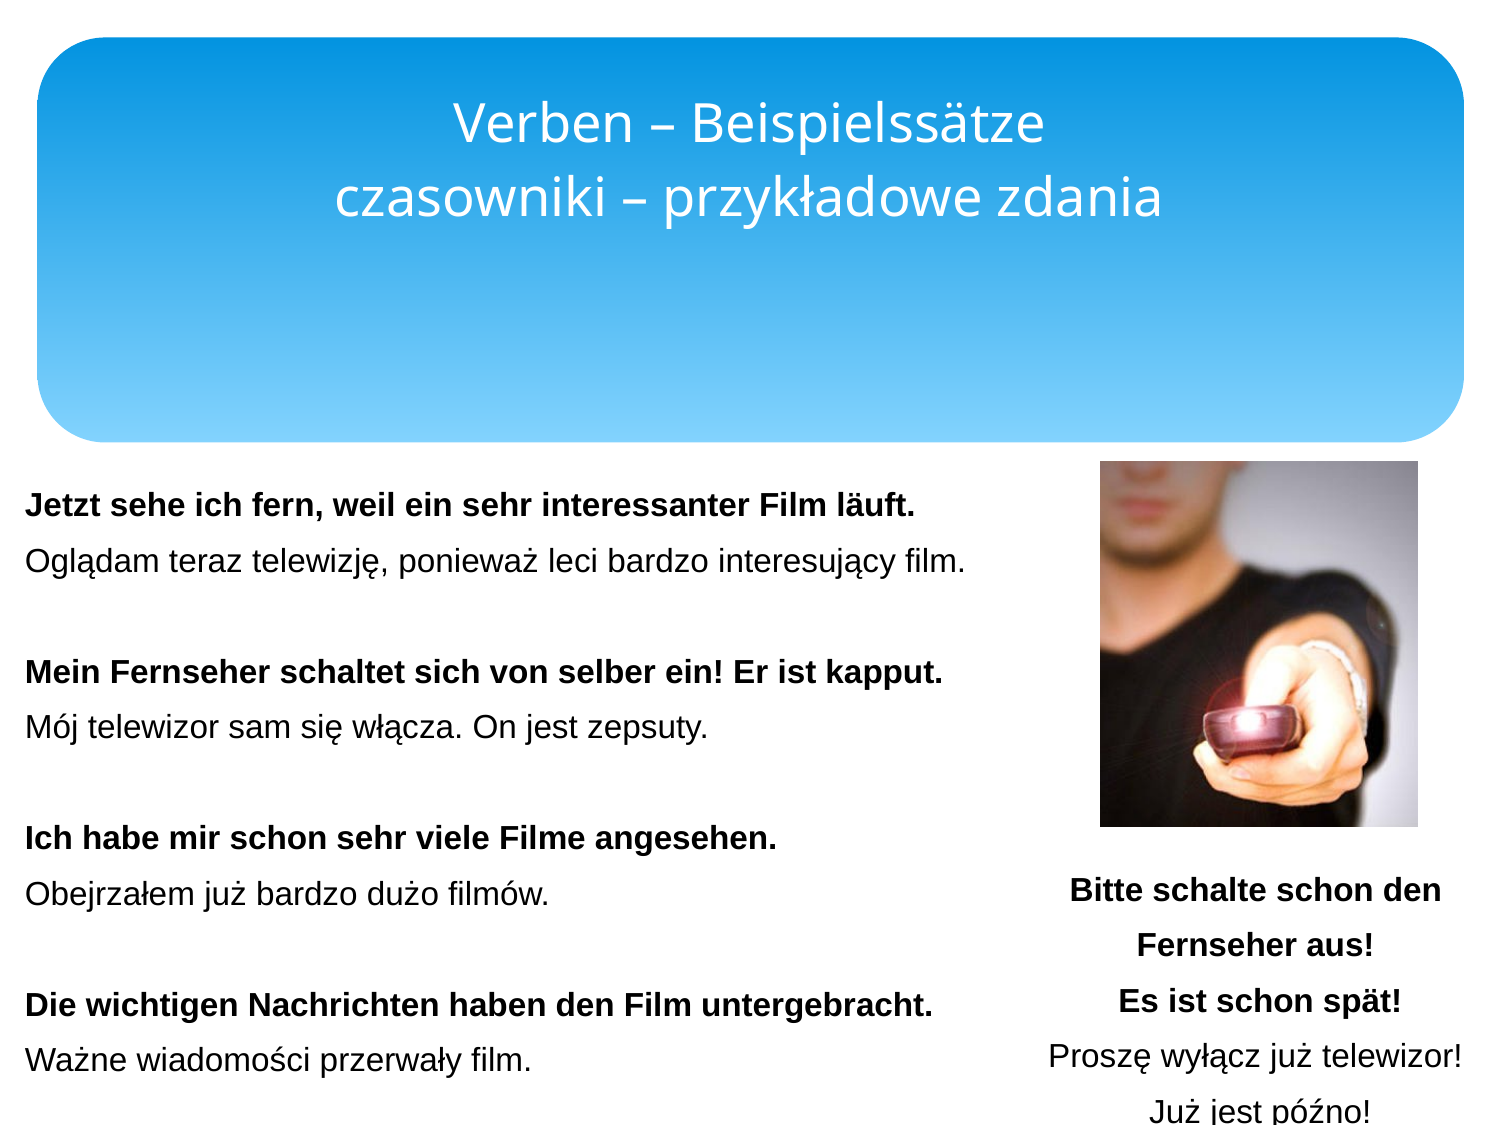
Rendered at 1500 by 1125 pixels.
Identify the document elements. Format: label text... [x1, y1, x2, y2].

picture [1100, 461, 1418, 827]
title Verben – Beispielssätze czasowniki – przykładowe zdania [75, 62, 1425, 254]
subtitle Jetzt sehe ich fern, weil ein sehr interessanter Film läuft. Oglądam teraz telewizję, ponieważ leci bardzo interesujący film. Mein Fernseher schaltet sich von selber ein! Er ist kapput. Mój telewizor sam się włącza. On jest zepsuty. Ich habe mir schon sehr viele Filme angesehen. Obejrzałem już bardzo dużo filmów. Die wichtigen Nachrichten haben den Film untergebracht. Ważne wiadomości przerwały film. [24, 472, 1241, 1112]
text_box Bitte schalte schon den Fernseher aus! Es ist schon spät! Proszę wyłącz już telewizor! Już jest późno! [1033, 845, 1486, 1125]
